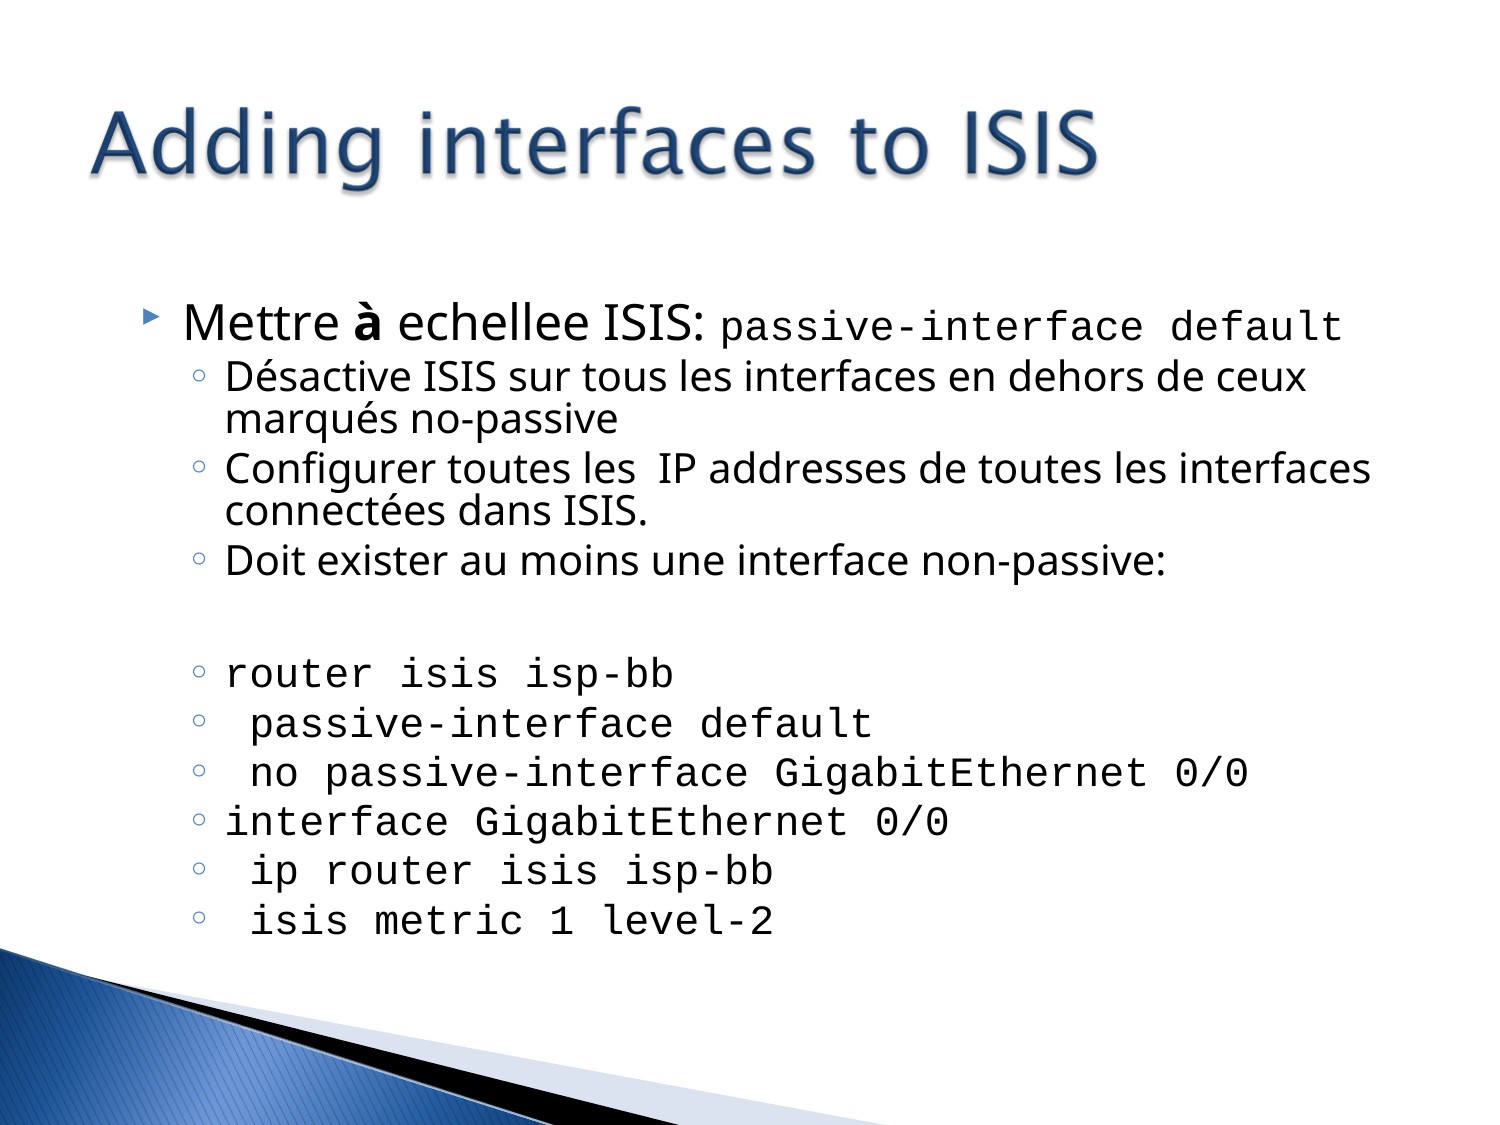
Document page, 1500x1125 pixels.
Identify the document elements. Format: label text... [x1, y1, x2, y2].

list Mettre à echellee ISIS: passive-interface default Désactive ISIS sur tous les interfaces en dehors de ceux marqués no-passive Configurer toutes les IP addresses de toutes les interfaces connectées dans ISIS. Doit exister au moins une interface non-passive: router isis isp-bb passive-interface default no passive-interface GigabitEthernet 0/0 interface GigabitEthernet 0/0 ip router isis isp-bb isis metric 1 level-2 [107, 292, 1411, 1075]
text_box [75, 45, 1426, 234]
picture [0, 947, 559, 1125]
